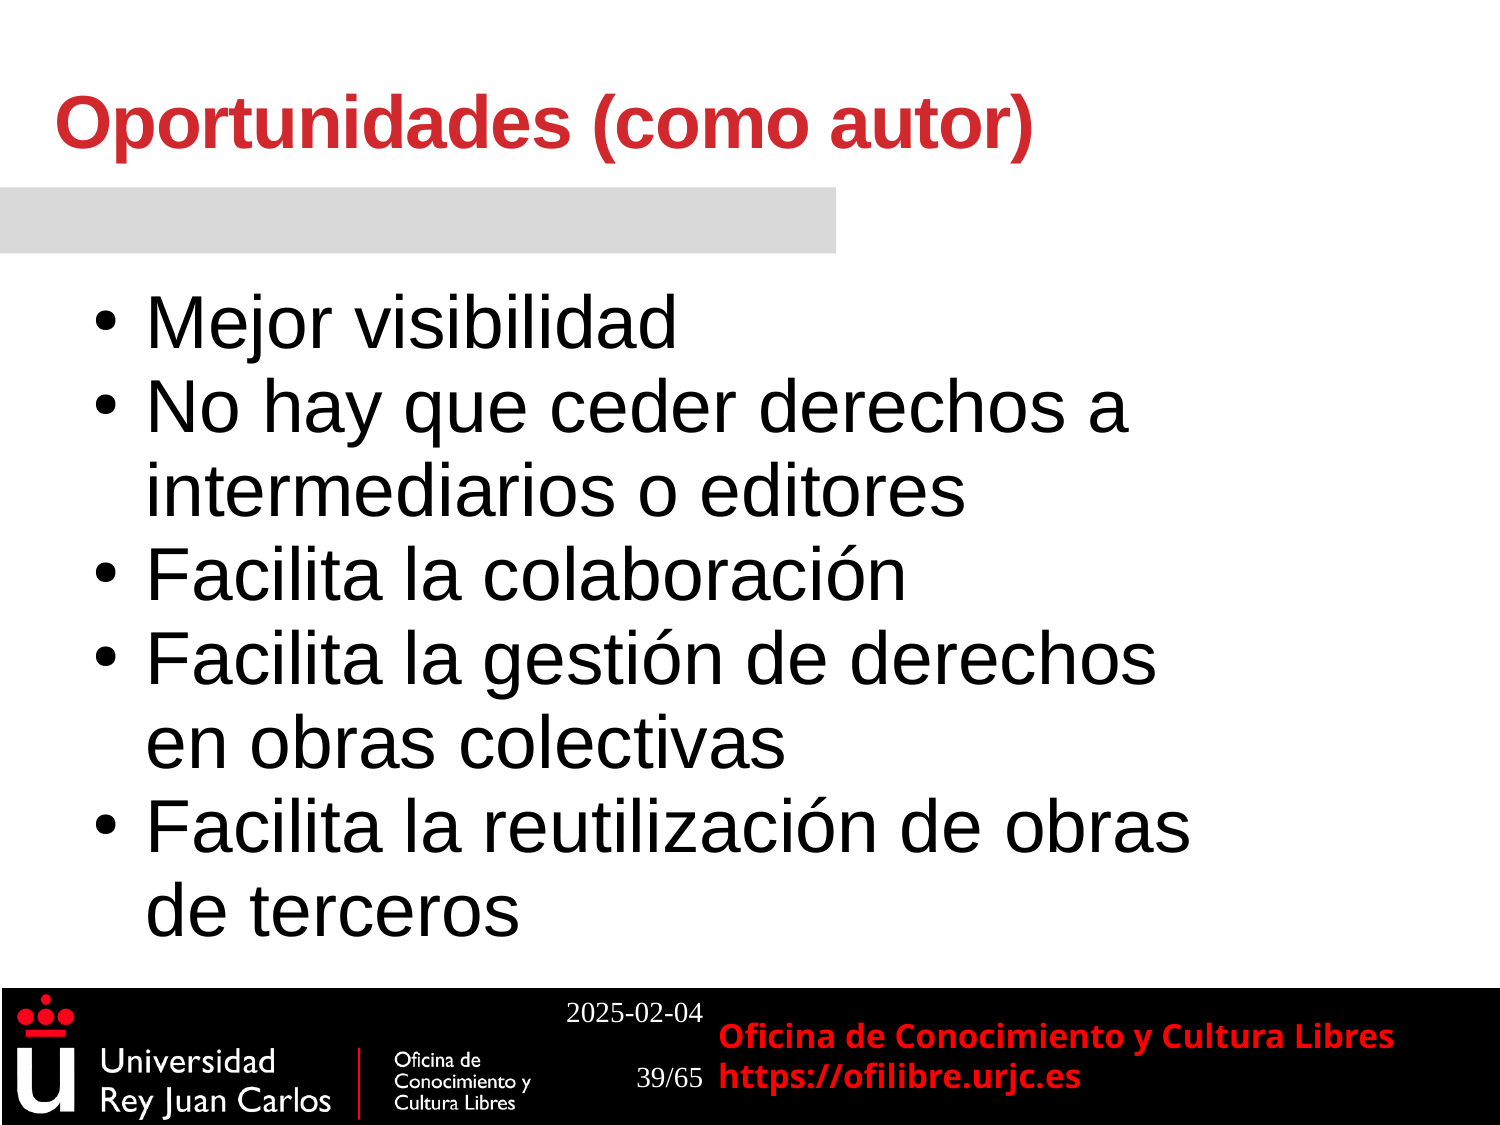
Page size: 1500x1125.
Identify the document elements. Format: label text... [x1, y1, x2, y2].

picture [17, 994, 531, 1120]
text_box Mejor visibilidad No hay que ceder derechos a intermediarios o editores Facilita la colaboración Facilita la gestión de derechos en obras colectivas Facilita la reutilización de obras de terceros [60, 273, 1254, 961]
title [75, 7, 1425, 196]
text_box Oportunidades (como autor) [39, 24, 1366, 172]
